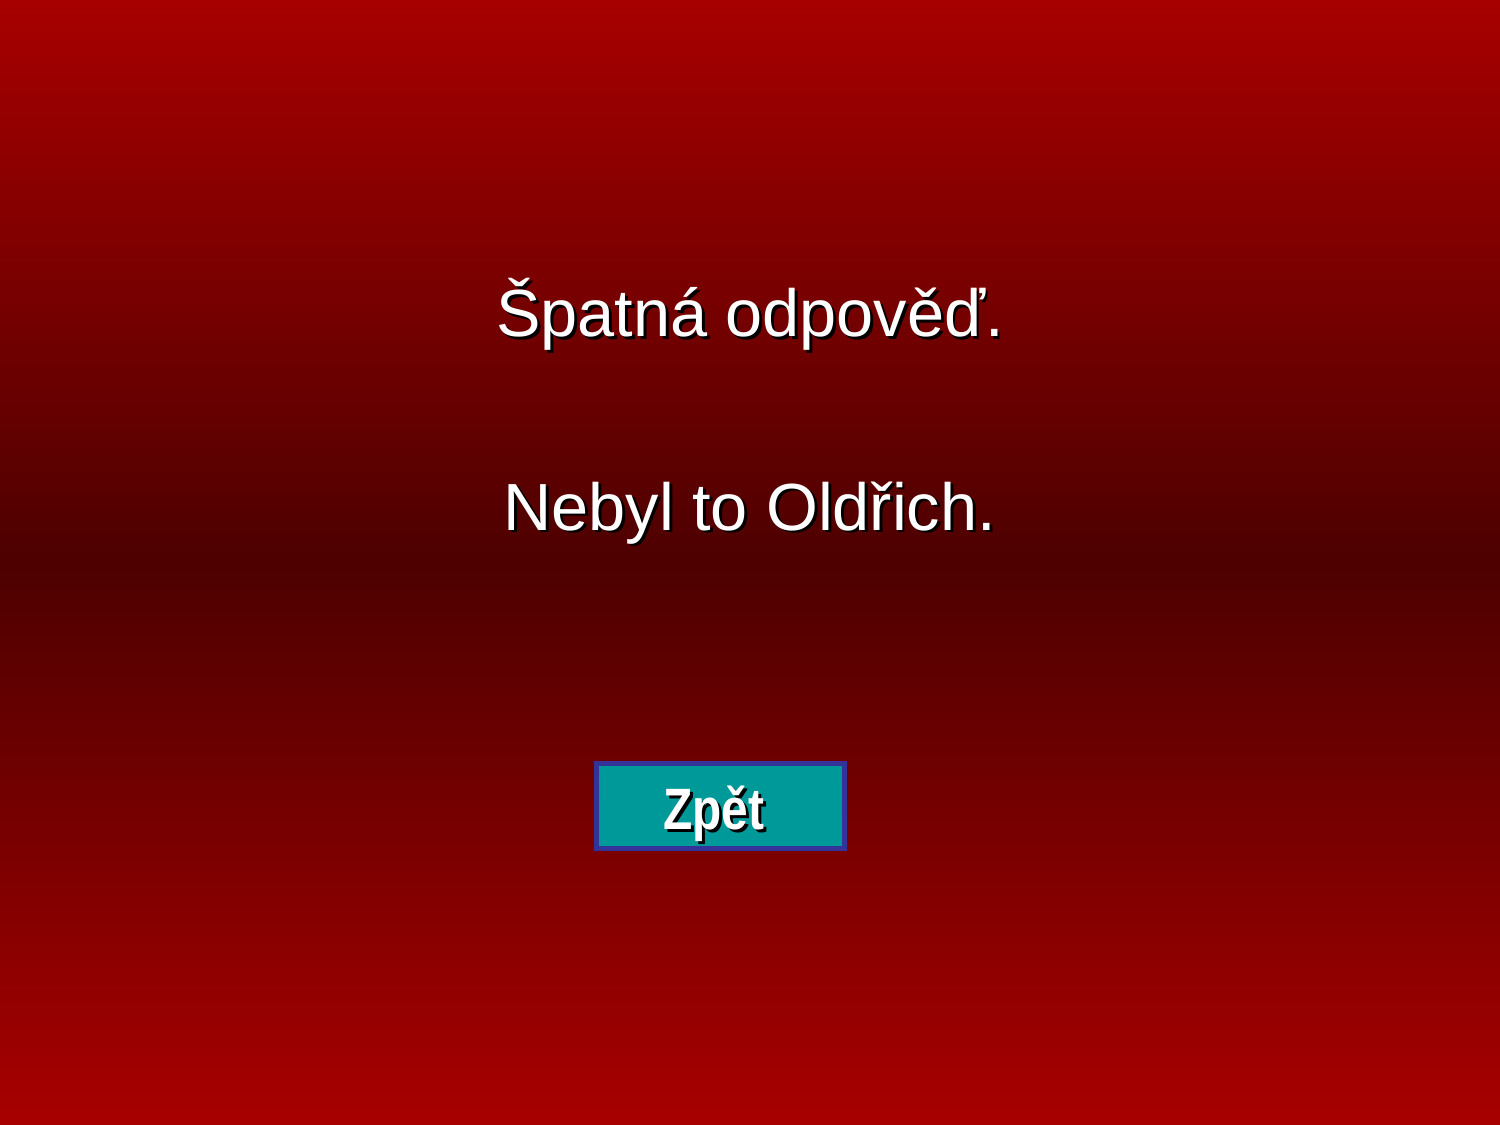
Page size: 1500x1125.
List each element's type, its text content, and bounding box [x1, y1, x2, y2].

list Špatná odpověď. Nebyl to Oldřich. [75, 262, 1426, 1006]
text_box Zpět [596, 763, 845, 849]
